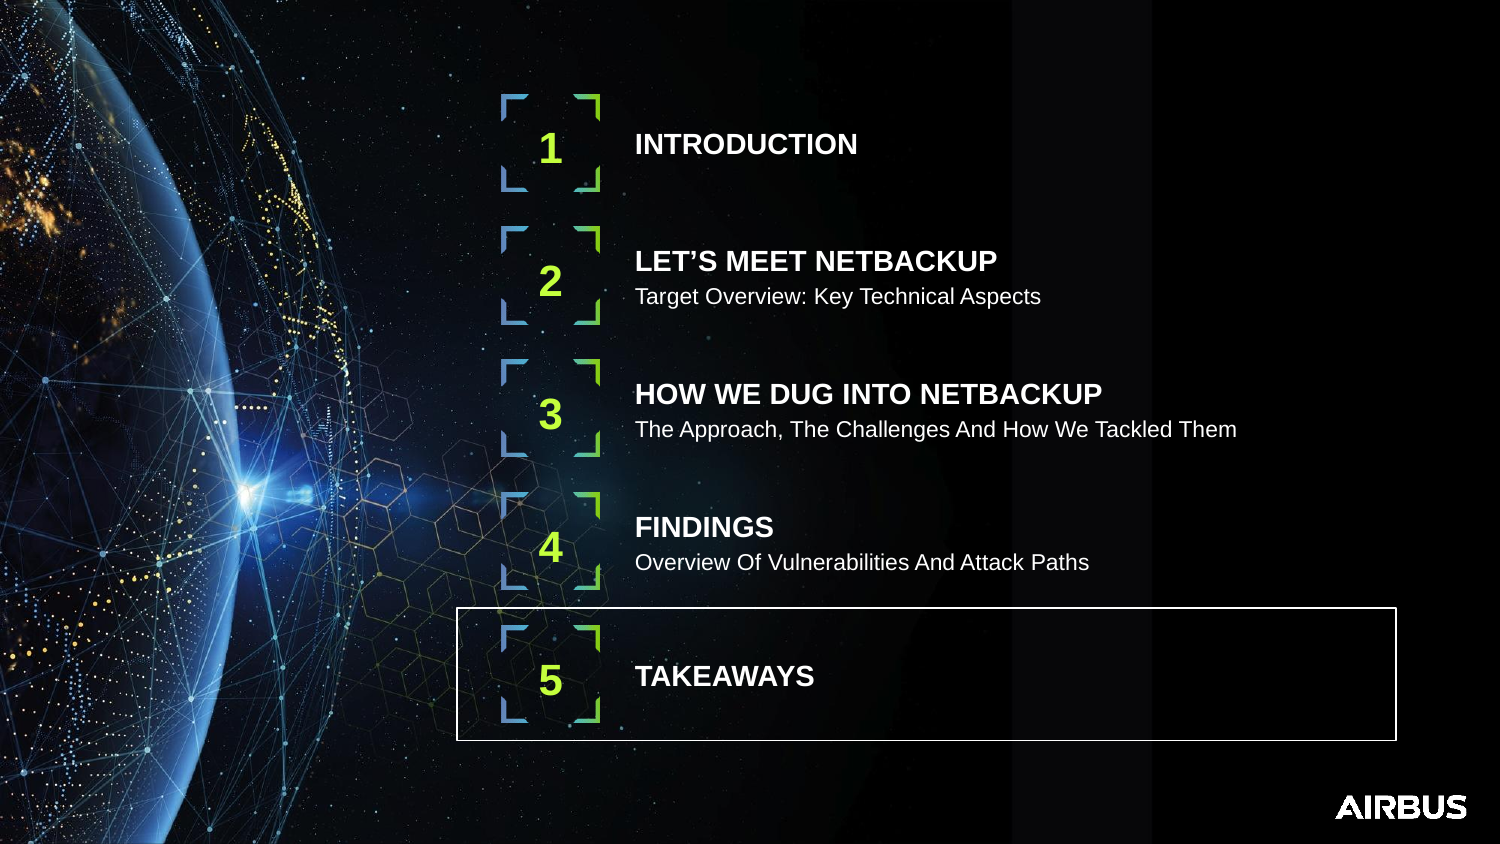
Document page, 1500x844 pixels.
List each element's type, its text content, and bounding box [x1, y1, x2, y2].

list HOW WE DUG INTO NETBACKUP The Approach, The Challenges And How We Tackled Them [634, 359, 1326, 458]
text_box LET’S MEET NETBACKUP Target Overview: Key Technical Aspects [634, 226, 1326, 325]
text_box 4 [510, 505, 591, 577]
text_box FINDINGS Overview Of Vulnerabilities And Attack Paths [634, 492, 1326, 591]
picture [0, 0, 1500, 844]
text_box TAKEAWAYS [634, 625, 1326, 723]
text_box 1 [510, 107, 591, 178]
text_box 3 [510, 372, 591, 444]
text_box INTRODUCTION [634, 94, 1326, 192]
text_box 5 [510, 638, 591, 710]
text_box 2 [510, 240, 591, 311]
